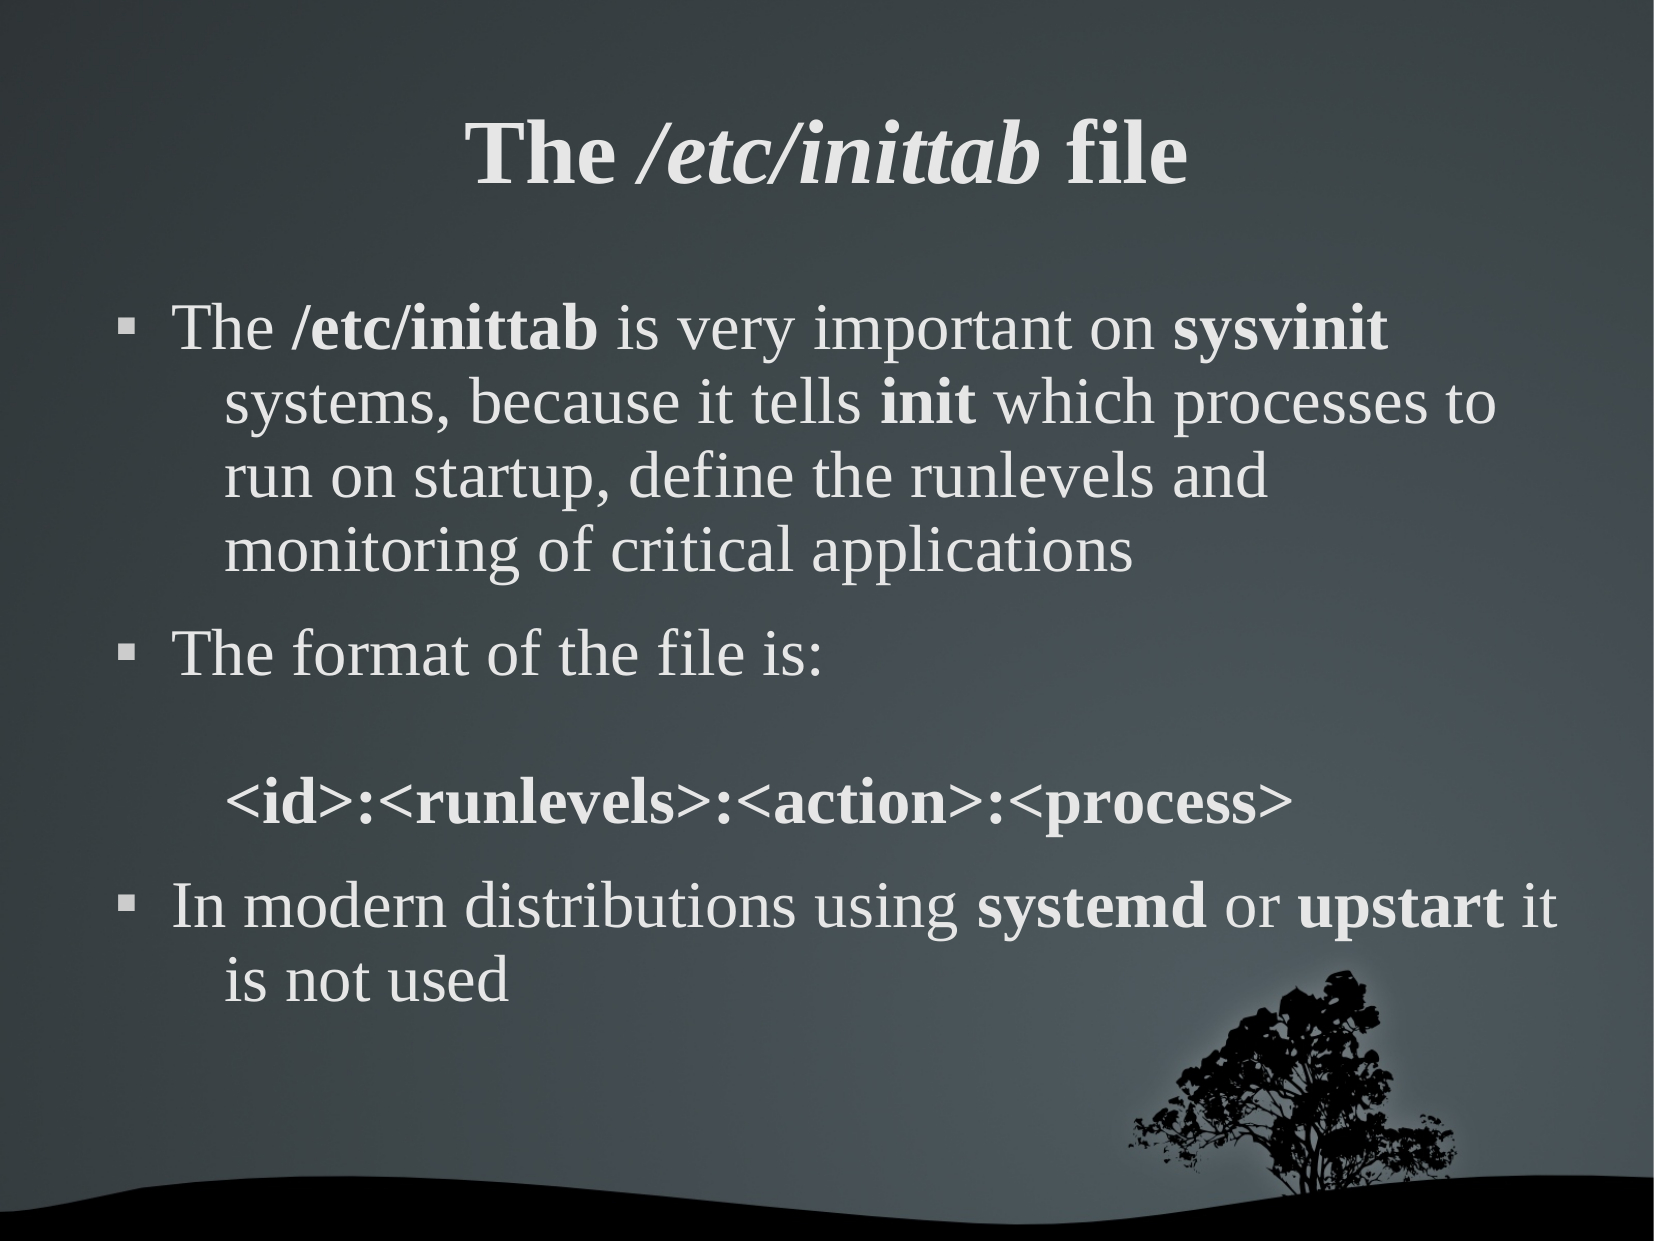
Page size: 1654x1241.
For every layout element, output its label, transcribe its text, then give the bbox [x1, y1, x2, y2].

picture [0, 0, 1654, 1241]
title The /etc/inittab file [82, 49, 1571, 257]
list The /etc/inittab is very important on sysvinit systems, because it tells init which processes to run on startup, define the runlevels and monitoring of critical applications The format of the file is: <id>:<runlevels>:<action>:<process> In modern distributions using systemd or upstart it is not used [82, 290, 1571, 1109]
